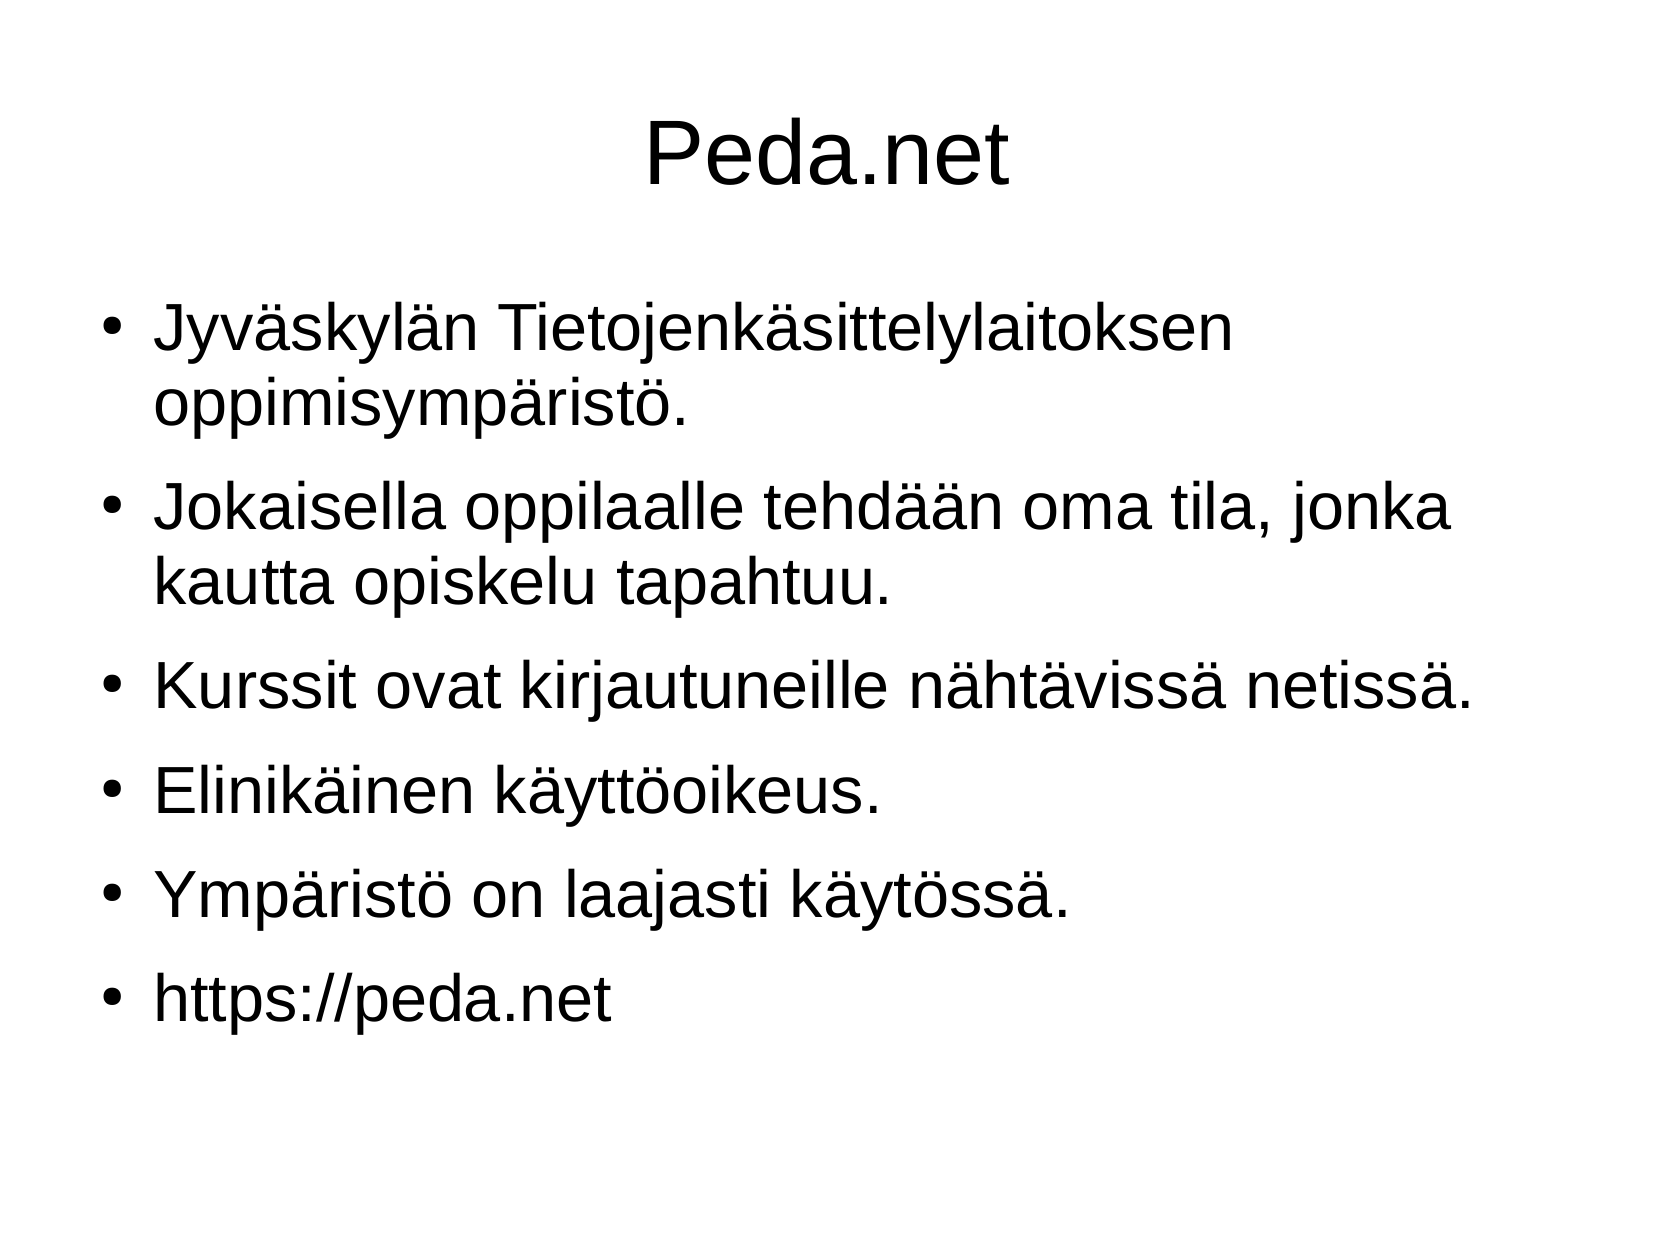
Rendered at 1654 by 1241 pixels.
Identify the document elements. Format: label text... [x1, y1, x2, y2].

list Jyväskylän Tietojenkäsittelylaitoksen oppimisympäristö. Jokaisella oppilaalle tehdään oma tila, jonka kautta opiskelu tapahtuu. Kurssit ovat kirjautuneille nähtävissä netissä. Elinikäinen käyttöoikeus. Ympäristö on laajasti käytössä. https://peda.net [82, 290, 1571, 1010]
title Peda.net [82, 49, 1571, 257]
